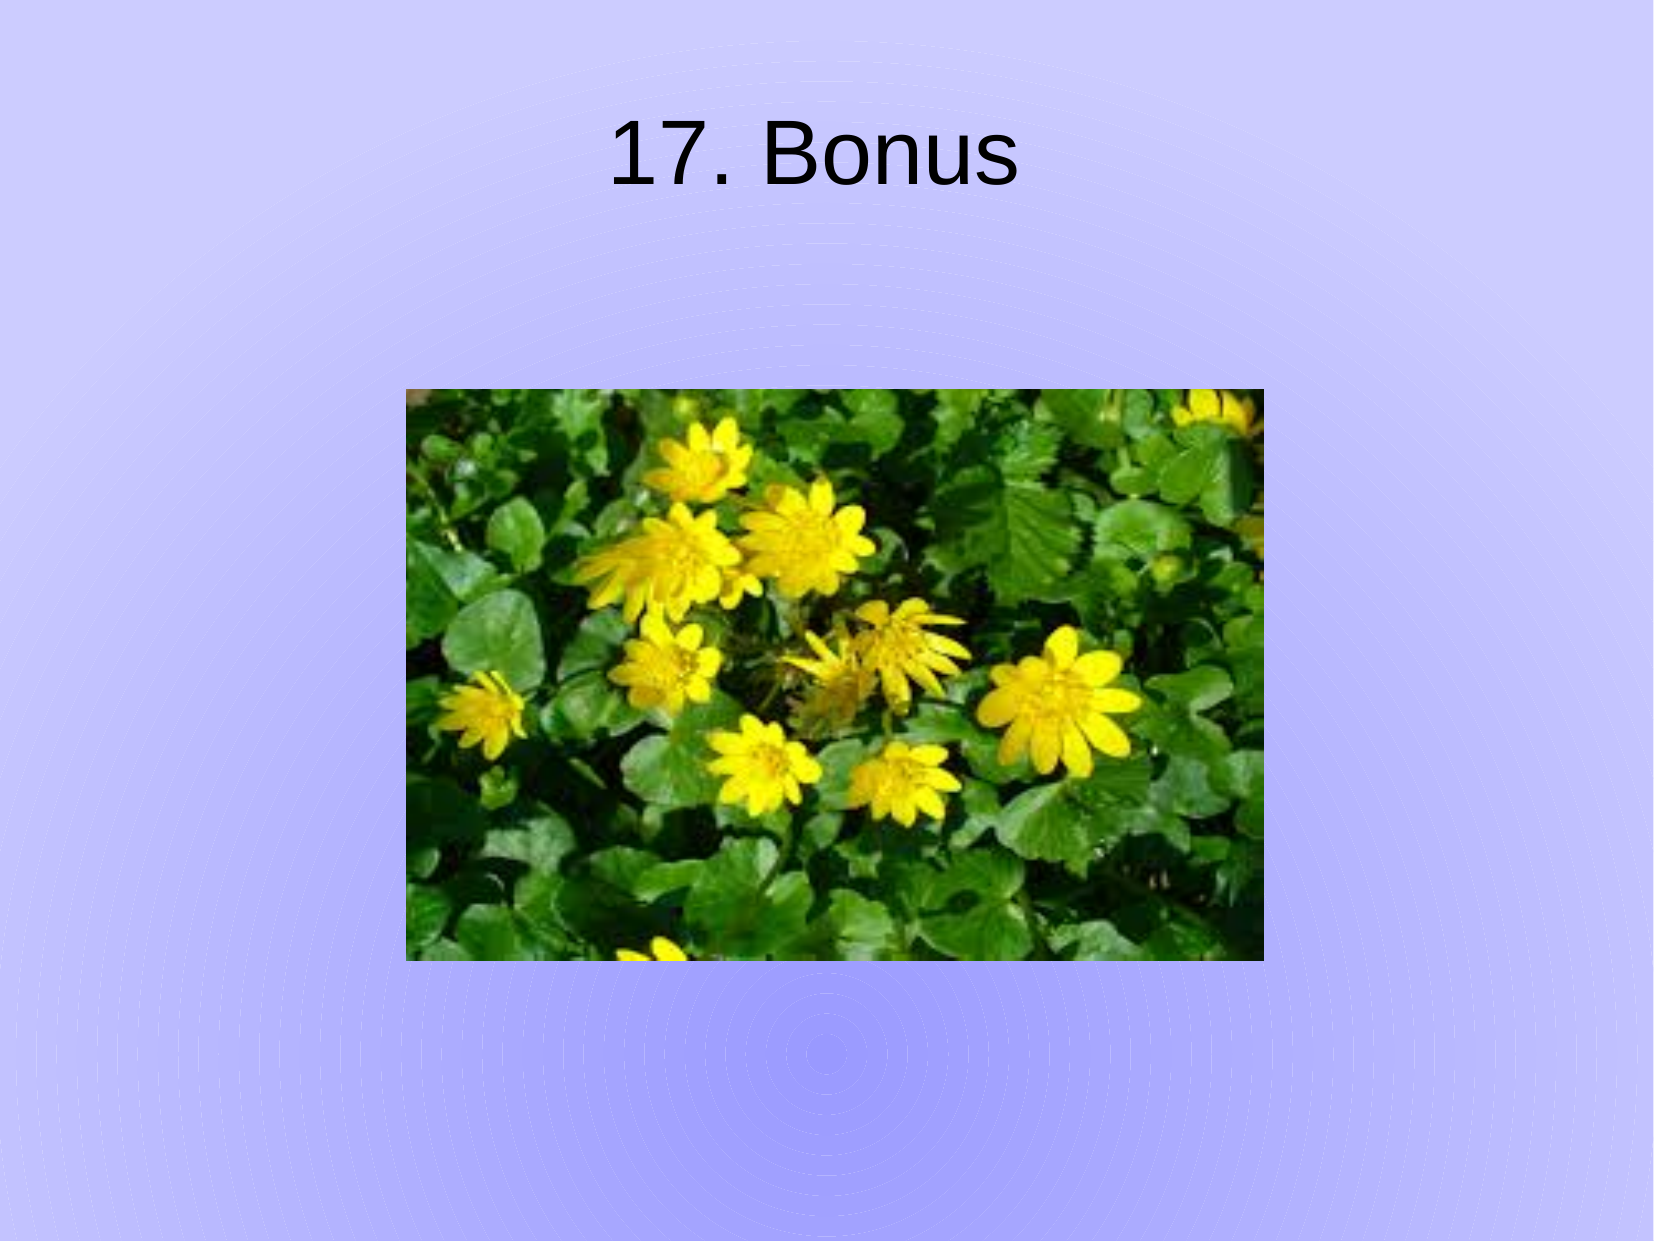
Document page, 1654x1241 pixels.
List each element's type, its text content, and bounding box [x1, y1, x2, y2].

picture [406, 389, 1264, 961]
title 17. Bonus [82, 49, 1571, 257]
